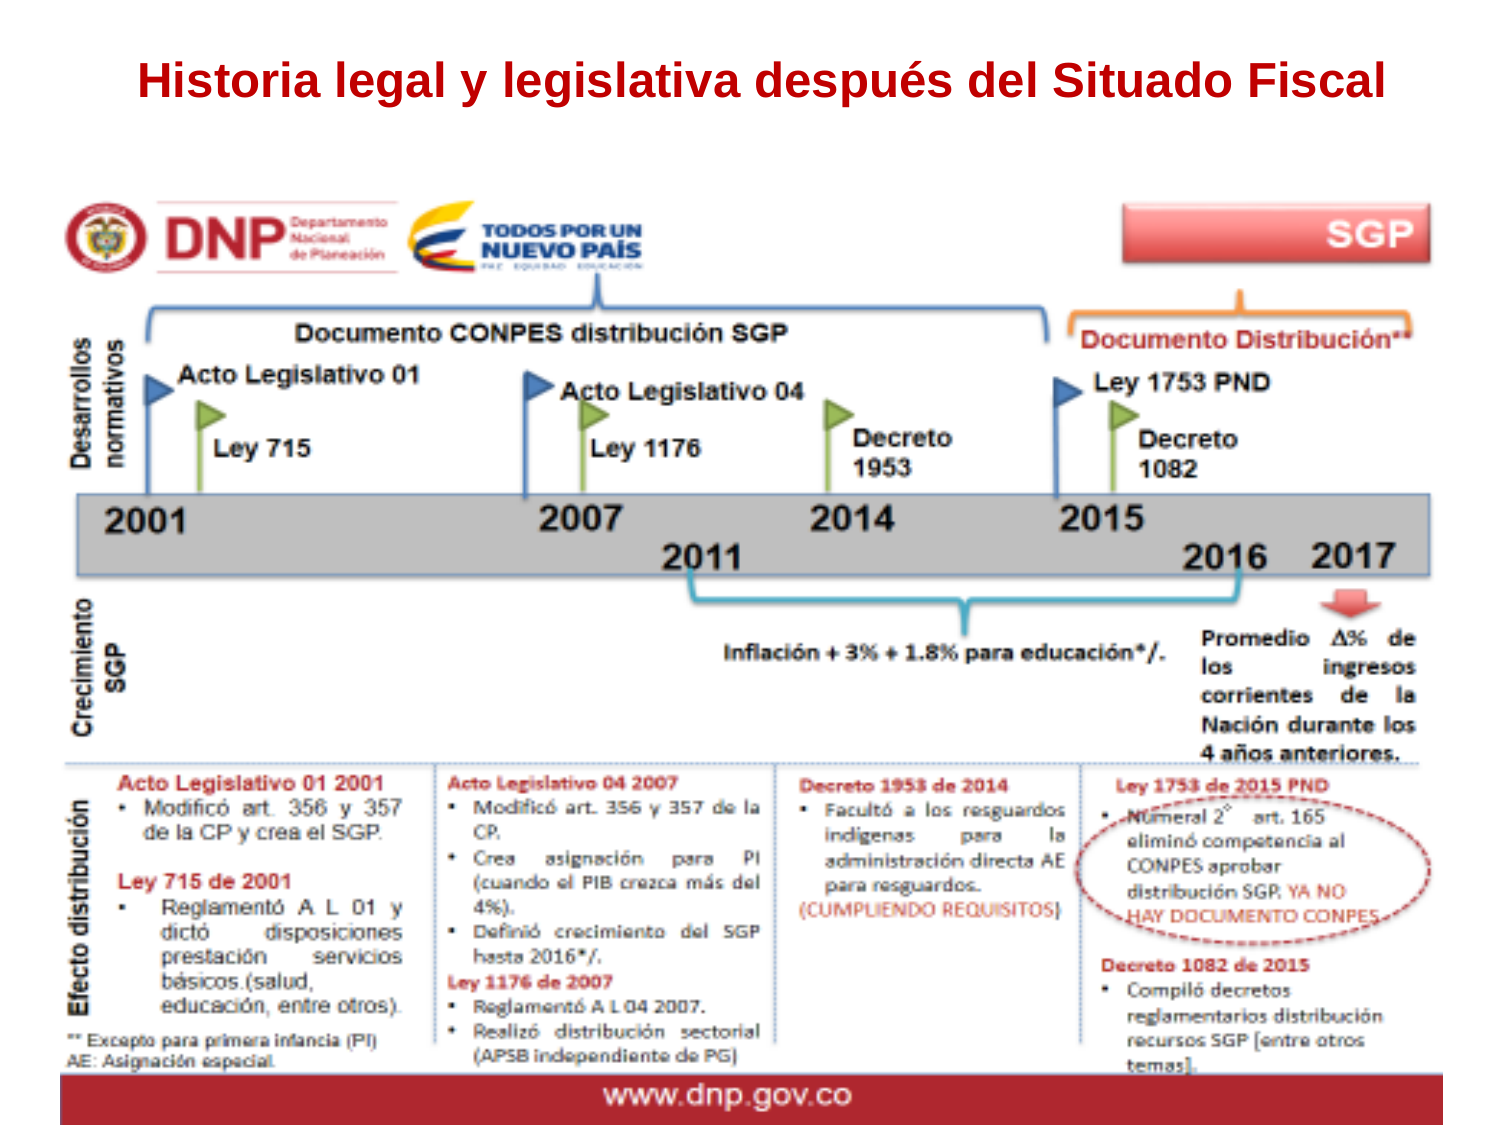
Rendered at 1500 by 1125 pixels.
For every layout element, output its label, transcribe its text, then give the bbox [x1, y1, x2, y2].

title Historia legal y legislativa después del Situado Fiscal [103, 0, 1423, 172]
picture [60, 194, 1443, 1125]
